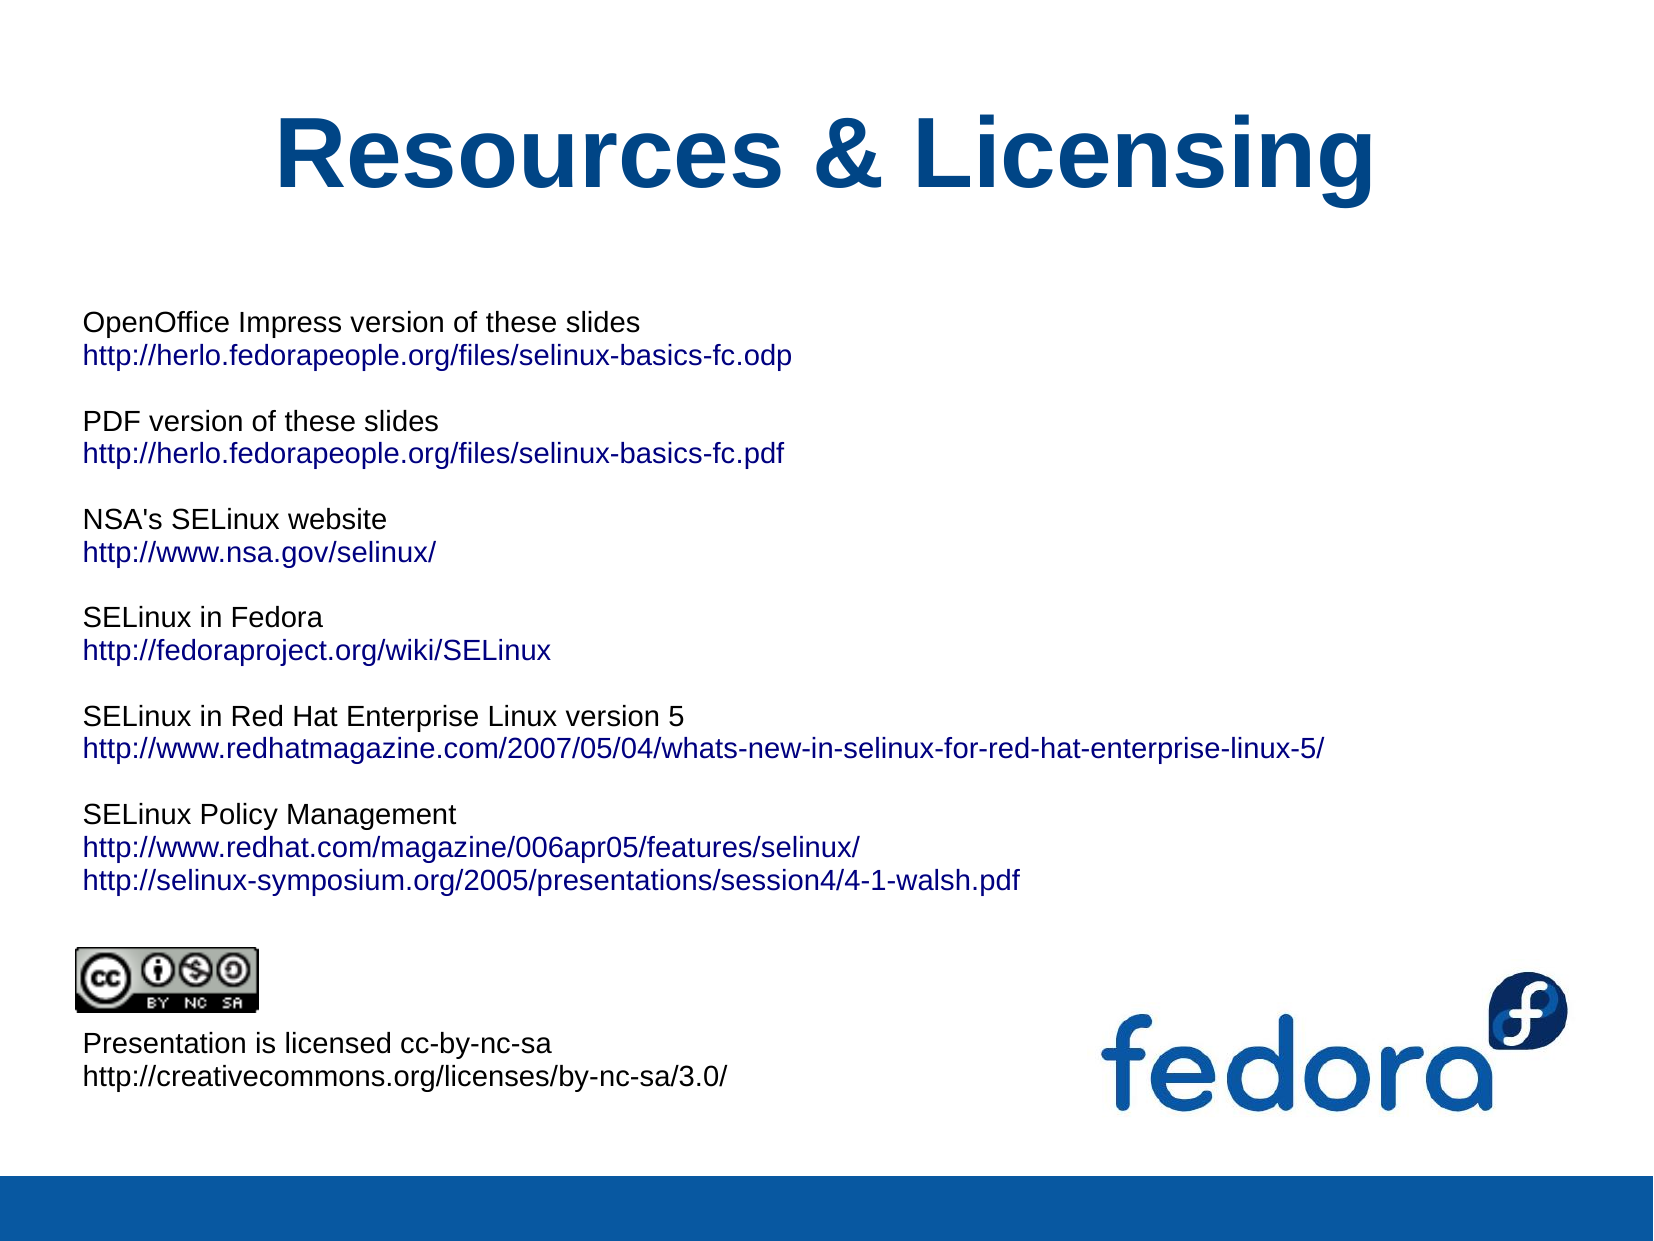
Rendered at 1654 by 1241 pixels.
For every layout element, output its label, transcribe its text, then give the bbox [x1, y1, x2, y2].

picture [1087, 959, 1576, 1125]
subtitle OpenOffice Impress version of these slides http://herlo.fedorapeople.org/files/selinux-basics-fc.odp PDF version of these slides http://herlo.fedorapeople.org/files/selinux-basics-fc.pdf NSA's SELinux website http://www.nsa.gov/selinux/ SELinux in Fedora http://fedoraproject.org/wiki/SELinux SELinux in Red Hat Enterprise Linux version 5 http://www.redhatmagazine.com/2007/05/04/whats-new-in-selinux-for-red-hat-enterprise-linux-5/ SELinux Policy Management http://www.redhat.com/magazine/006apr05/features/selinux/ http://selinux-symposium.org/2005/presentations/session4/4-1-walsh.pdf Presentation is licensed cc-by-nc-sa http://creativecommons.org/licenses/by-nc-sa/3.0/ [82, 297, 1571, 1102]
picture [0, 1176, 1653, 1241]
title Resources & Licensing [82, 56, 1571, 250]
picture [75, 947, 259, 1013]
